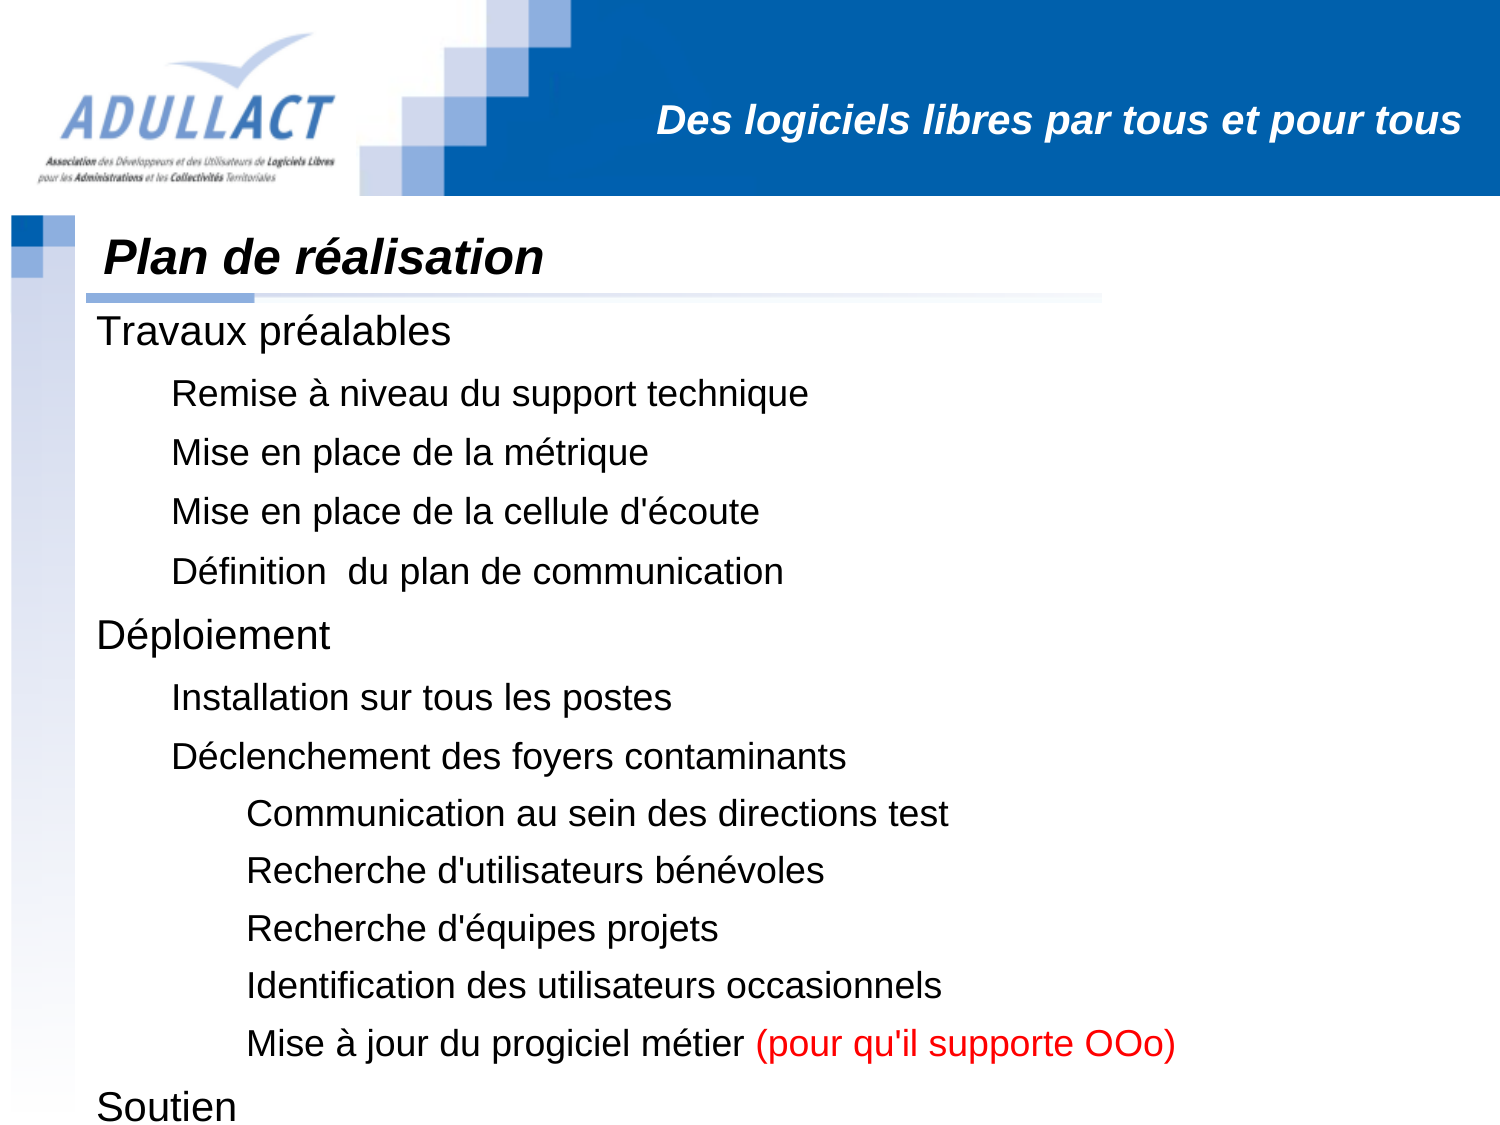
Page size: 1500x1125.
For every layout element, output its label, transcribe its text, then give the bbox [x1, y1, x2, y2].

picture [10, 214, 75, 1113]
picture [86, 293, 1102, 303]
picture [31, 29, 346, 189]
picture [356, 0, 1500, 196]
list Travaux préalables Remise à niveau du support technique Mise en place de la métrique Mise en place de la cellule d'écoute Définition du plan de communication Déploiement Installation sur tous les postes Déclenchement des foyers contaminants Communication au sein des directions test Recherche d'utilisateurs bénévoles Recherche d'équipes projets Identification des utilisateurs occasionnels Mise à jour du progiciel métier (pour qu'il supporte OOo) Soutien [95, 304, 1366, 1125]
title Plan de réalisation [88, 219, 1459, 292]
